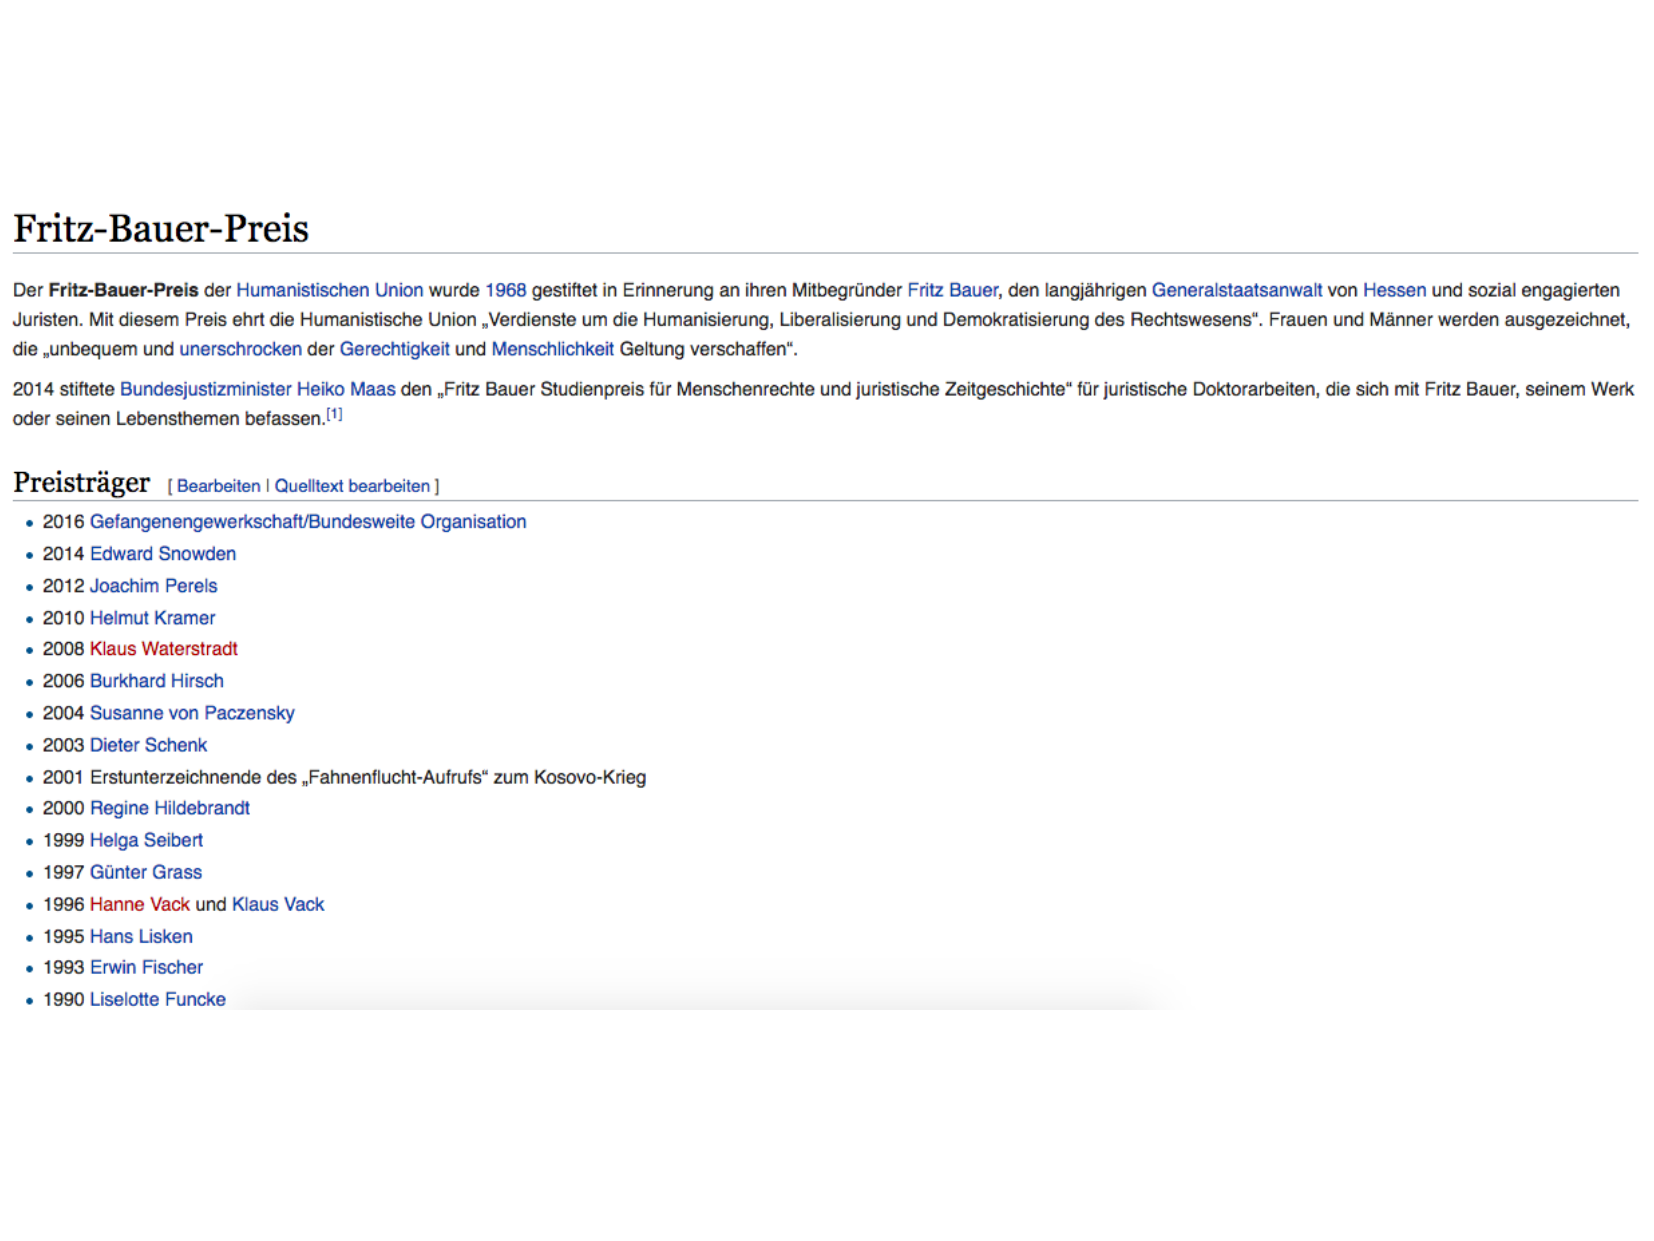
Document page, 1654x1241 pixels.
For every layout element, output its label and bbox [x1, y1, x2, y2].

picture [5, 199, 1648, 1010]
